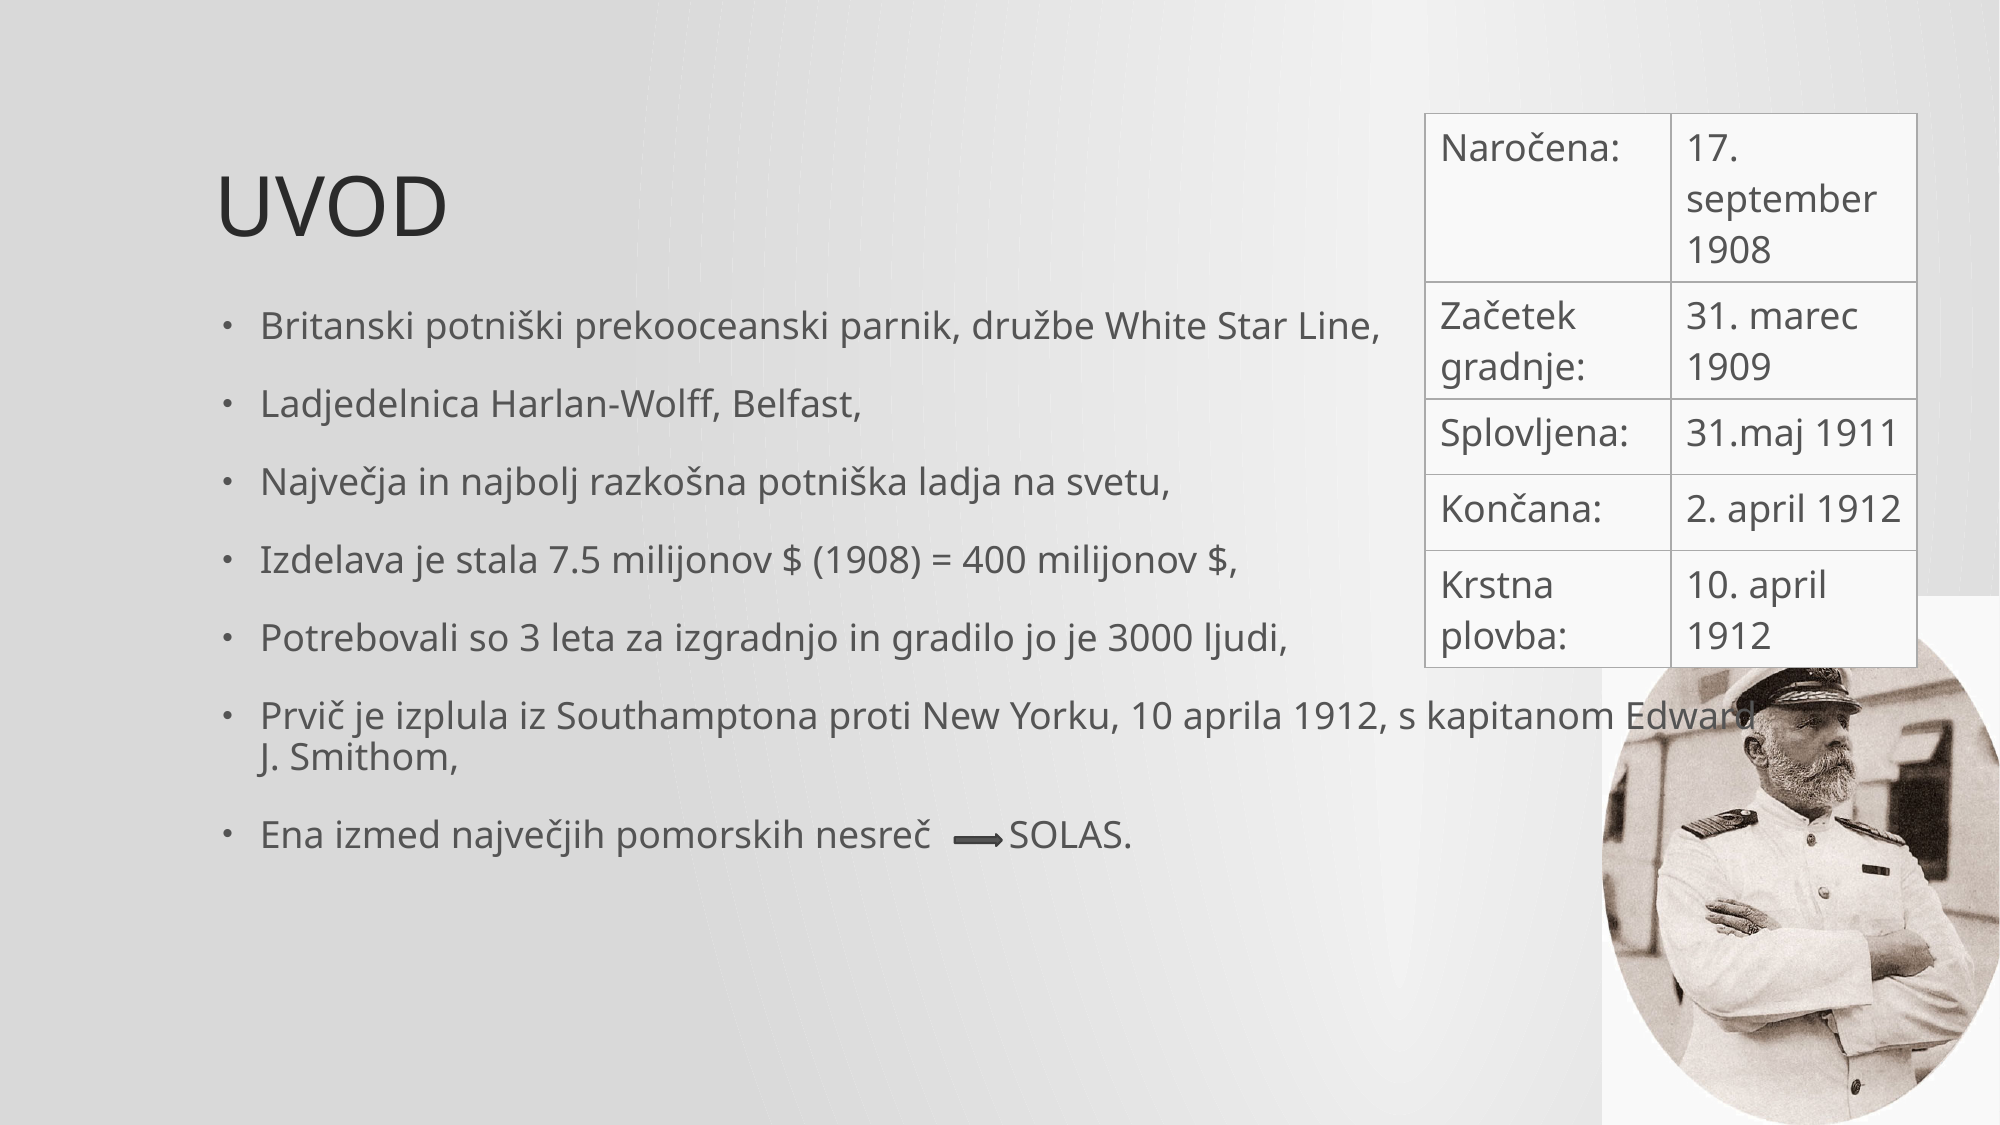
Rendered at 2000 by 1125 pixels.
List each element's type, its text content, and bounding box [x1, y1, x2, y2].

title UVOD [199, 45, 1800, 263]
table_header 17. september 1908 [1672, 114, 1916, 281]
table_header Naročena: [1426, 114, 1670, 281]
table_cell 2. april 1912 [1672, 475, 1916, 550]
table_cell 31. marec 1909 [1672, 283, 1916, 398]
table_cell Končana: [1426, 475, 1670, 550]
picture [1602, 596, 2000, 1125]
table_cell 31.maj 1911 [1672, 400, 1916, 474]
list Britanski potniški prekooceanski parnik, družbe White Star Line, Ladjedelnica Harlan-Wolff, Belfast, Največja in najbolj razkošna potniška ladja na svetu, Izdelava je stala 7.5 milijonov $ (1908) = 400 milijonov $, Potrebovali so 3 leta za izgradnjo in gradilo jo je 3000 ljudi, Prvič je izplula iz Southamptona proti New Yorku, 10 aprila 1912, s kapitanom Edward J. Smithom, Ena izmed največjih pomorskih nesreč SOLAS. [199, 299, 1800, 1013]
text_box [954, 834, 1002, 846]
table_cell 10. april 1912 [1672, 551, 1916, 667]
table_cell Splovljena: [1426, 400, 1670, 474]
table_cell Krstna plovba: [1426, 551, 1670, 667]
table_cell Začetek gradnje: [1426, 283, 1670, 398]
